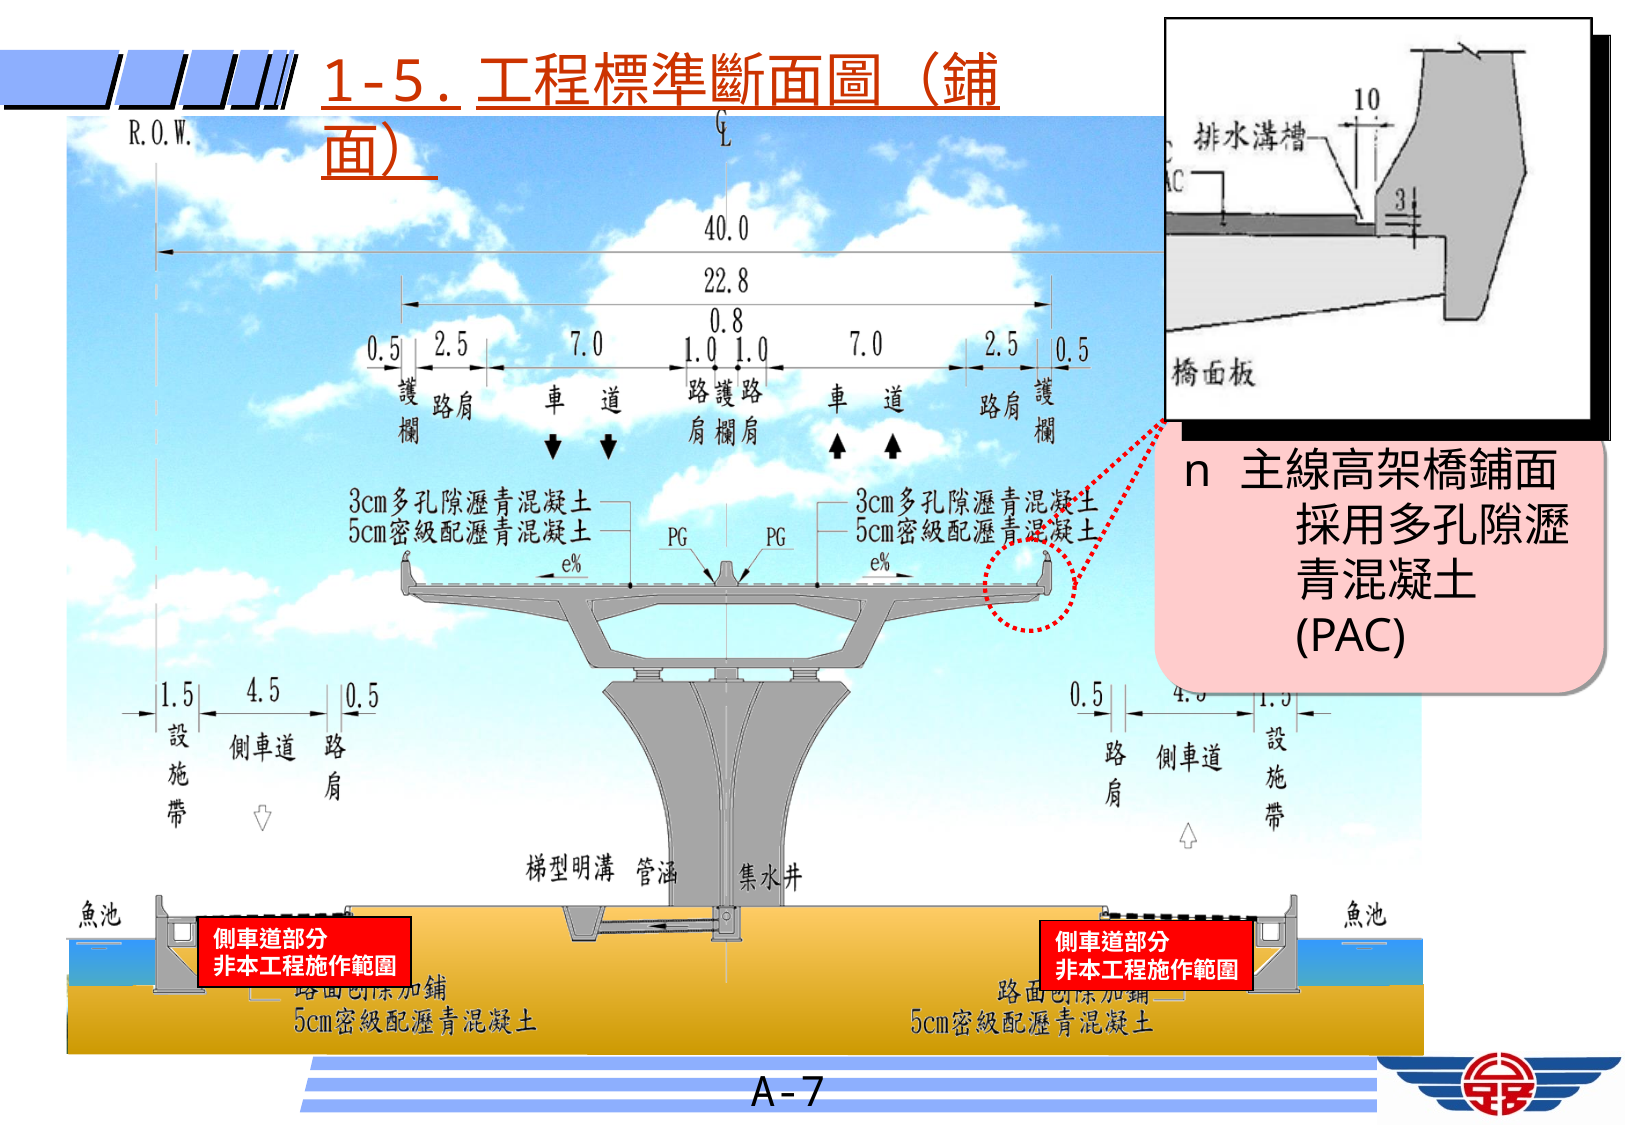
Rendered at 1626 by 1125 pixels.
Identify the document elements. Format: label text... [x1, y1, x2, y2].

text_box 主線高架橋鋪面採用多孔隙瀝青混凝土(PAC) [1154, 422, 1604, 693]
text_box 側車道部分 非本工程施作範圍 [198, 917, 411, 987]
text_box 1-5.工程標準斷面圖（鋪面） [306, 35, 1090, 107]
picture [66, 104, 1424, 1065]
text_box 側車道部分 非本工程施作範圍 [1040, 920, 1253, 990]
picture [1165, 18, 1592, 421]
